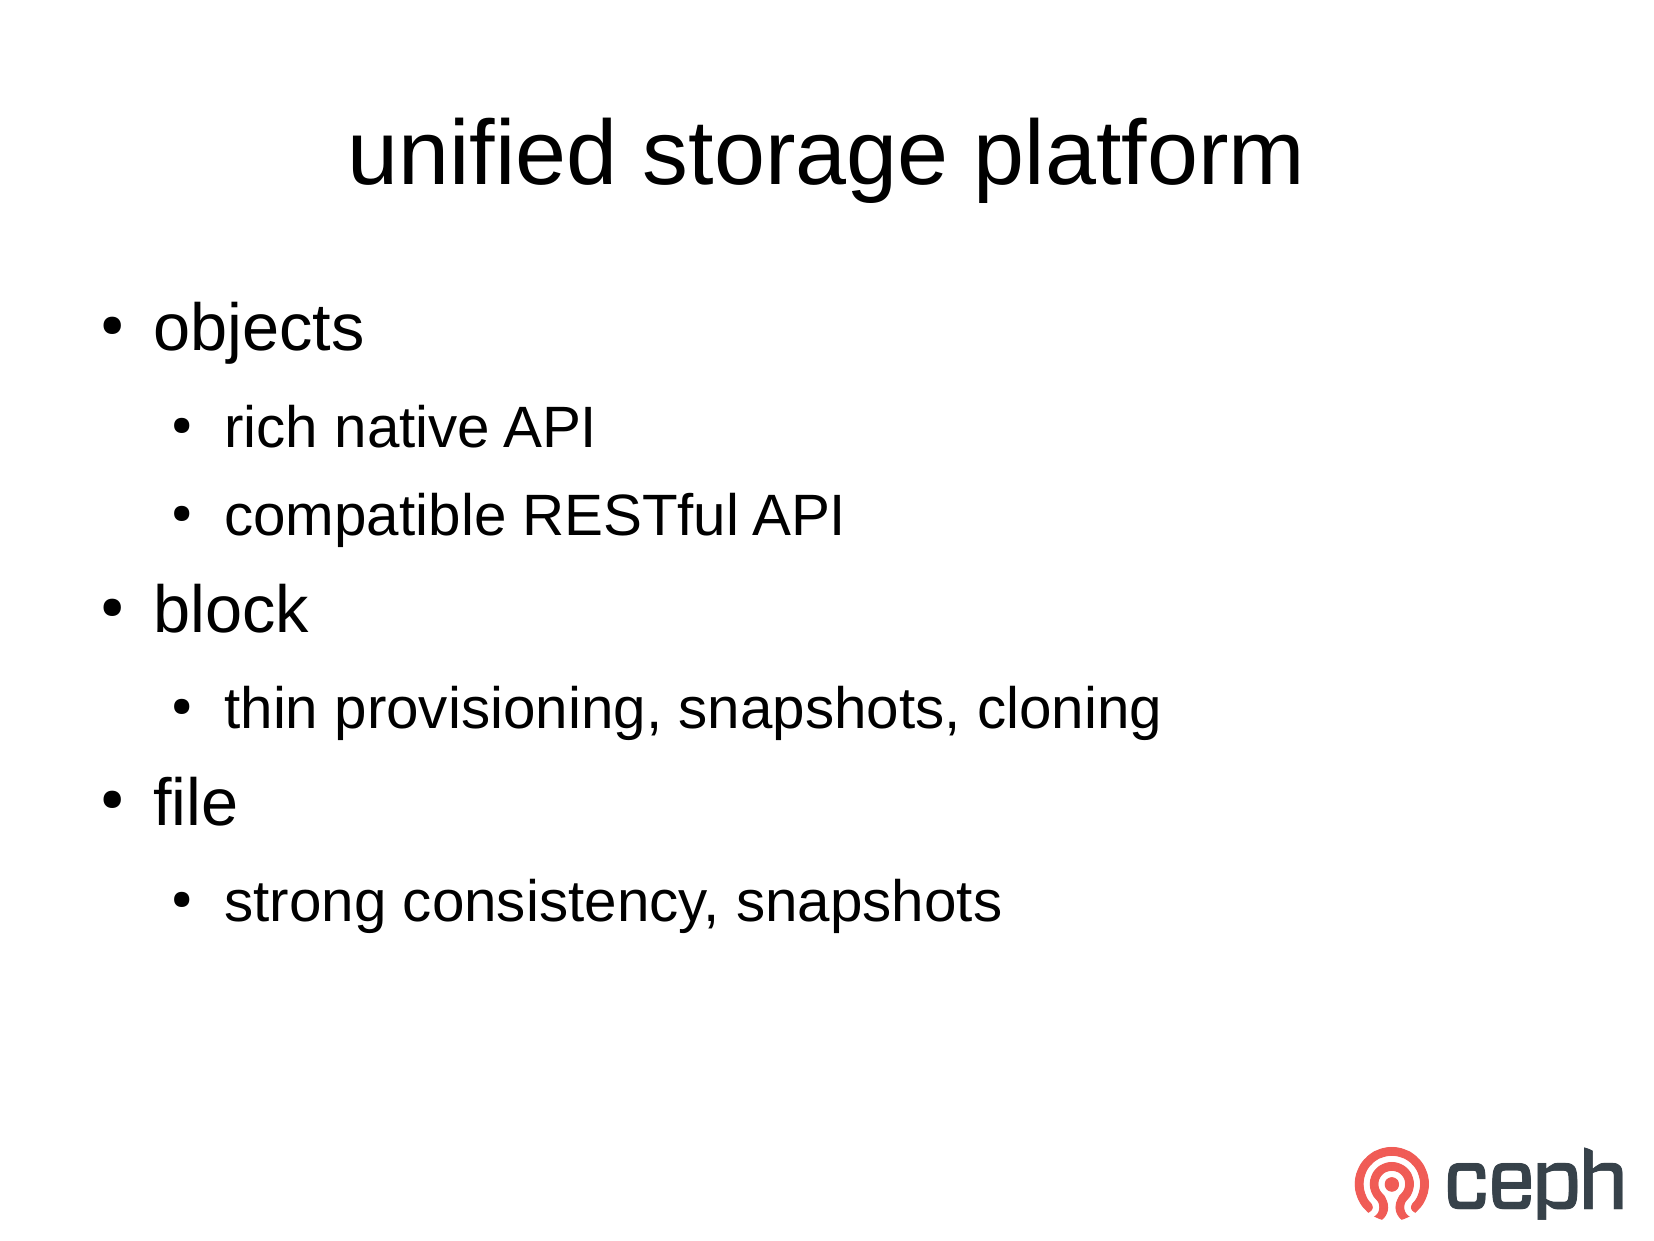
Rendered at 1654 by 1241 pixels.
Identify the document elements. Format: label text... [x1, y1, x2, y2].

picture [1308, 1100, 1654, 1241]
title unified storage platform [82, 49, 1571, 257]
list objects rich native API compatible RESTful API block thin provisioning, snapshots, cloning file strong consistency, snapshots [82, 290, 1571, 1010]
